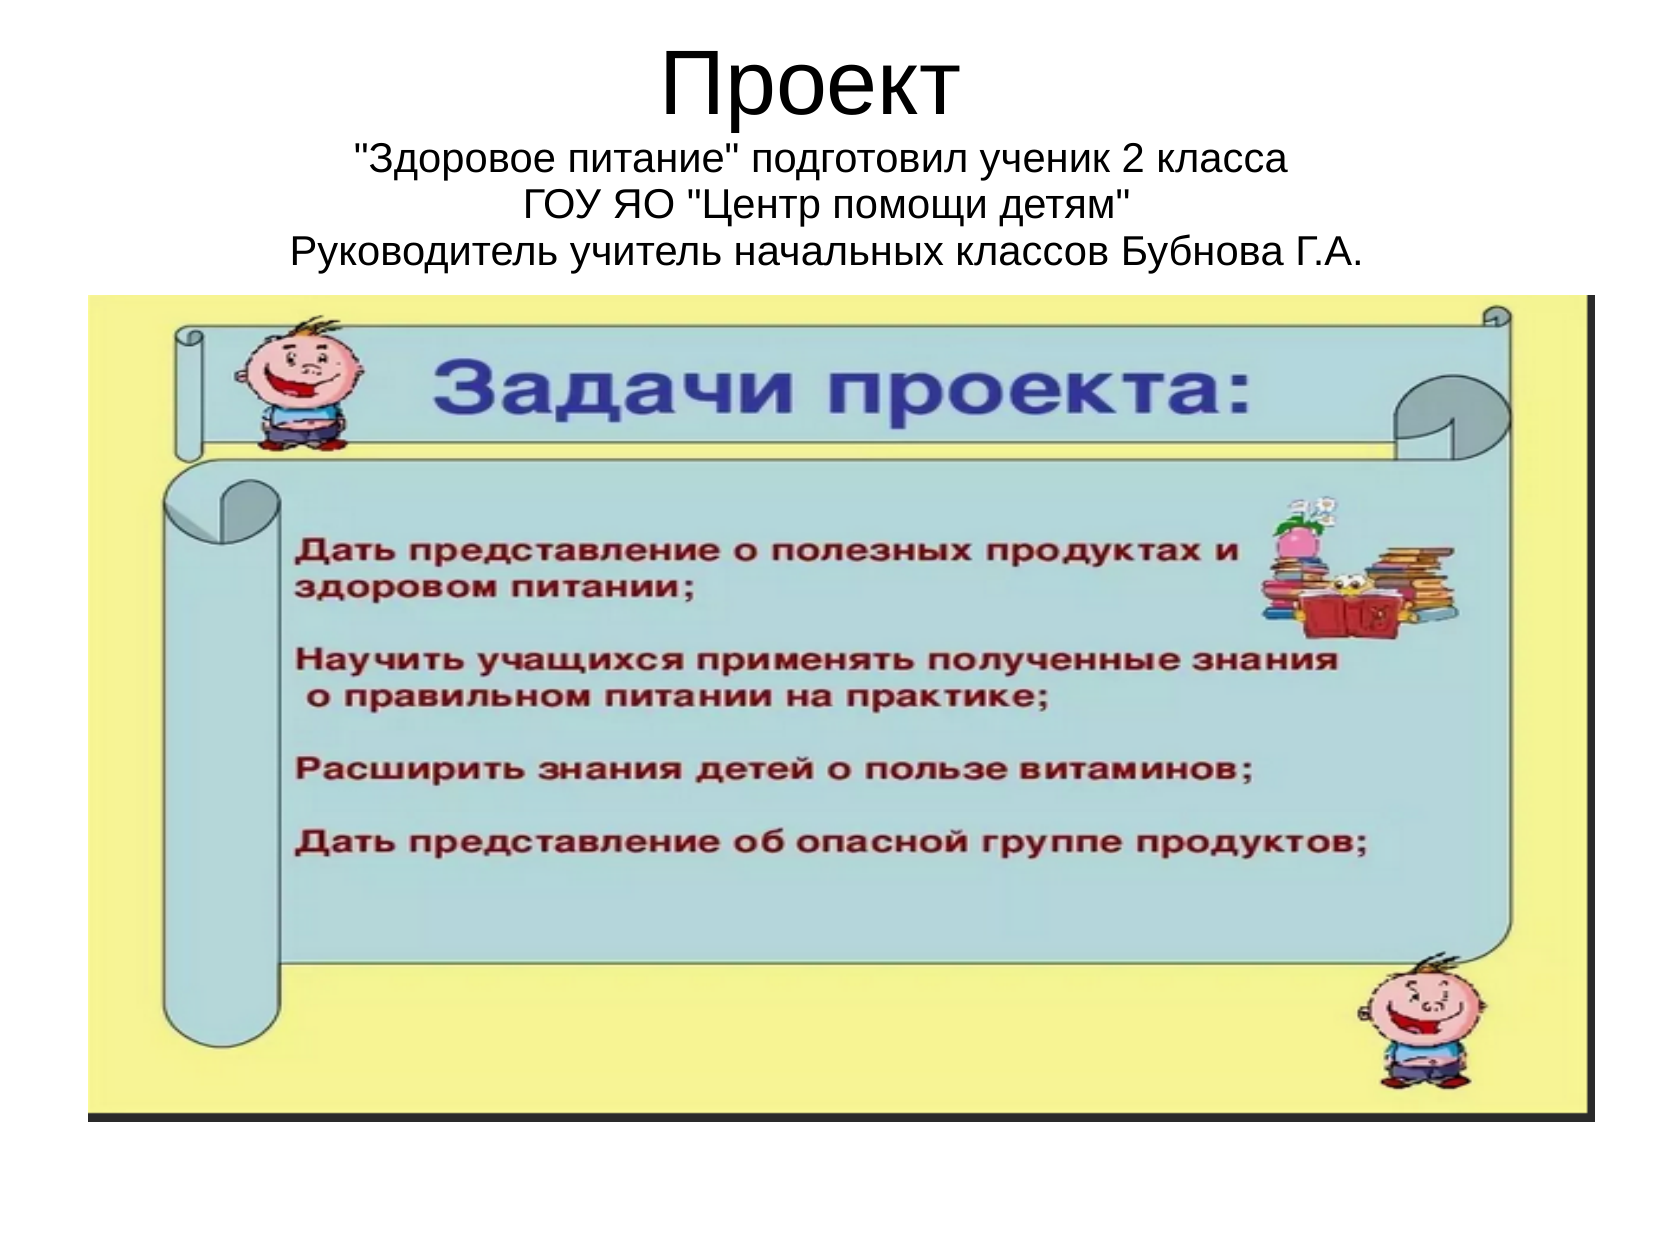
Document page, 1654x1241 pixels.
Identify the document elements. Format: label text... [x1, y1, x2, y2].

title Проект "Здоровое питание" подготовил ученик 2 класса ГОУ ЯО "Центр помощи детям" Руководитель учитель начальных классов Бубнова Г.А. [82, 31, 1571, 275]
picture [88, 295, 1595, 1123]
